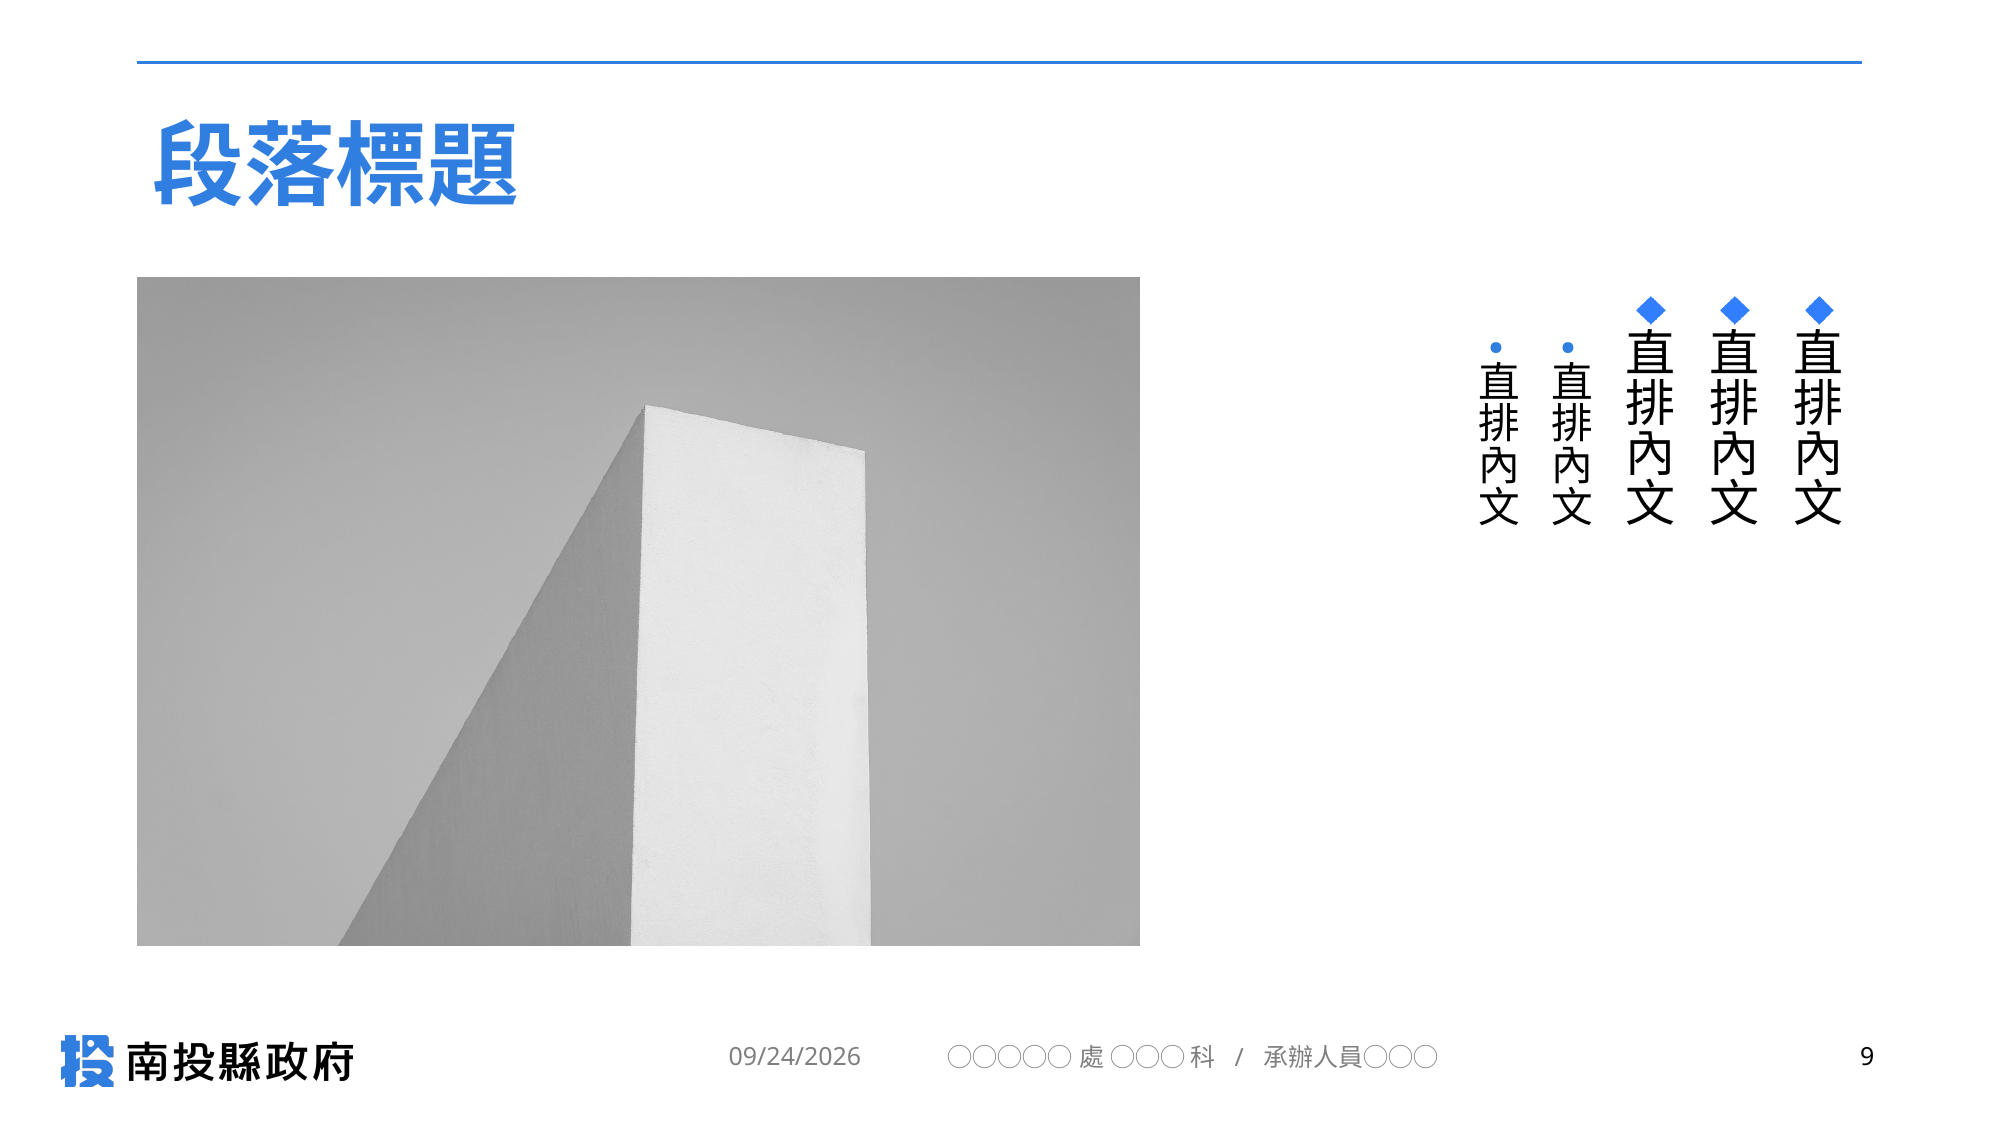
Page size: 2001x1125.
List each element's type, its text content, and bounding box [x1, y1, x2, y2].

text_box 07/29/2024 [713, 1025, 884, 1086]
title 段落標題 [137, 59, 1863, 278]
text_box 直排內文 直排內文 直排內文 直排內文 直排內文 [1181, 277, 1863, 945]
text_box ◯◯◯◯◯處 ◯◯◯ 科 / 承辦人員◯◯◯ [932, 1025, 1608, 1086]
picture [61, 1035, 353, 1087]
text_box <編號> [1845, 1025, 1945, 1086]
picture [137, 277, 1140, 946]
